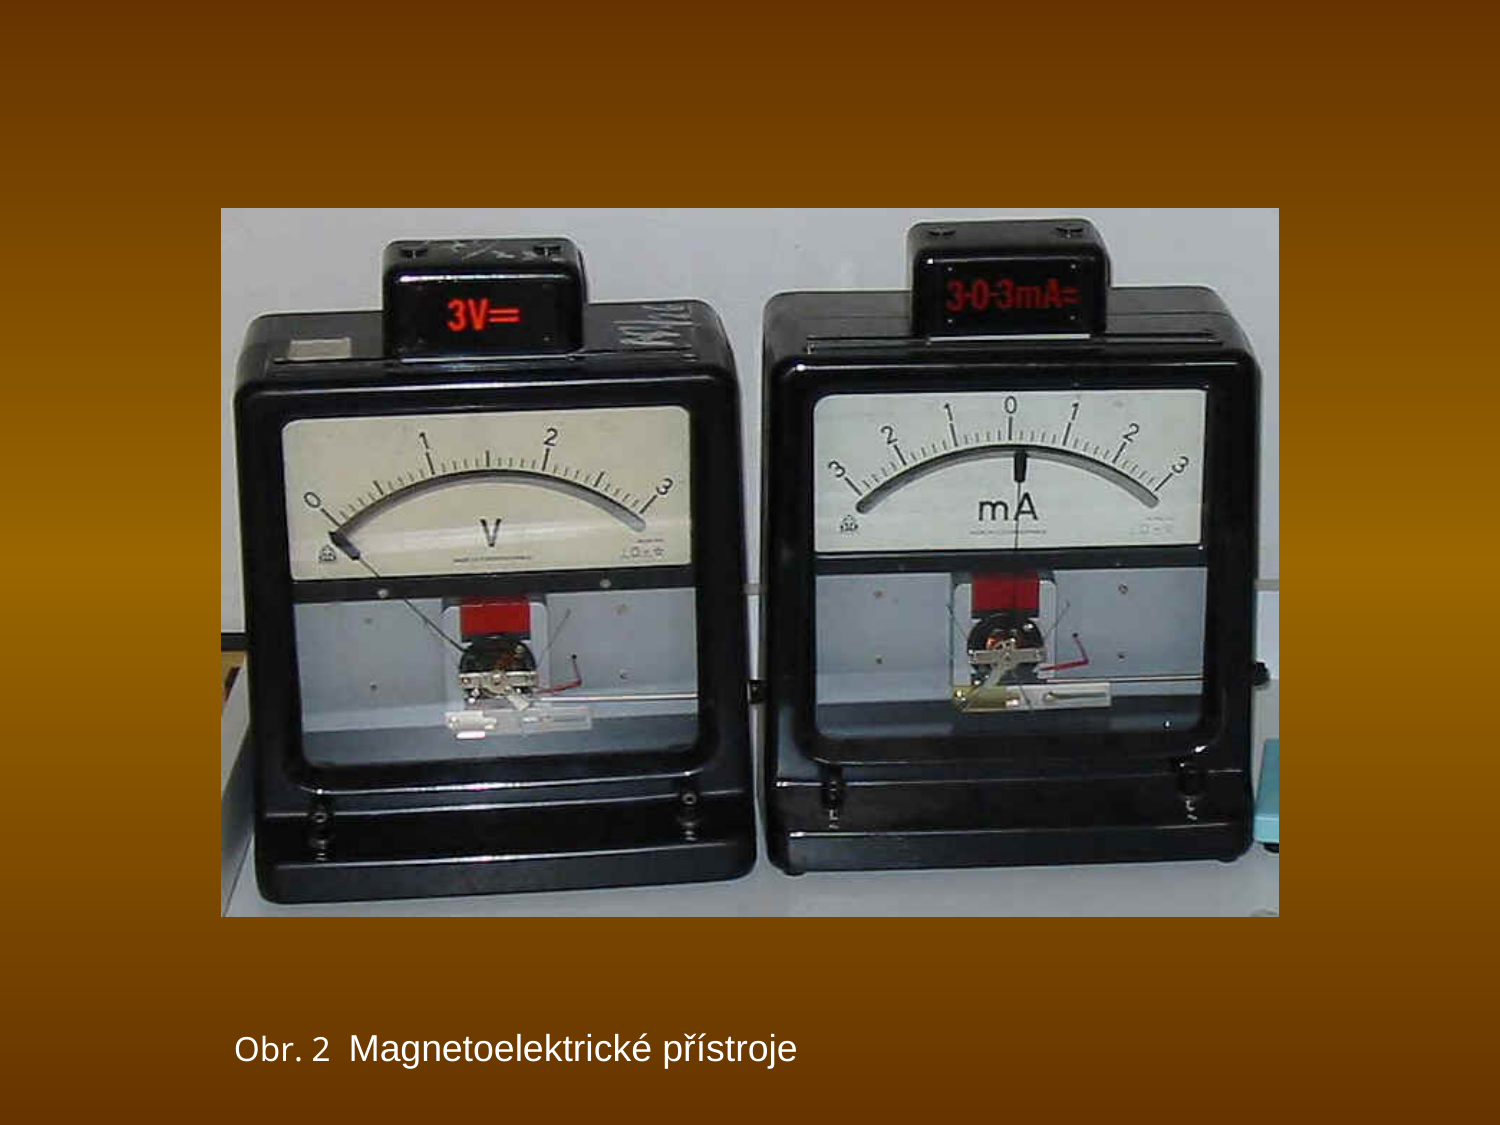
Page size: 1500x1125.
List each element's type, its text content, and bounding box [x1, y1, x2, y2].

text_box Obr. 2 Magnetoelektrické přístroje [219, 976, 824, 1125]
picture [221, 208, 1279, 917]
